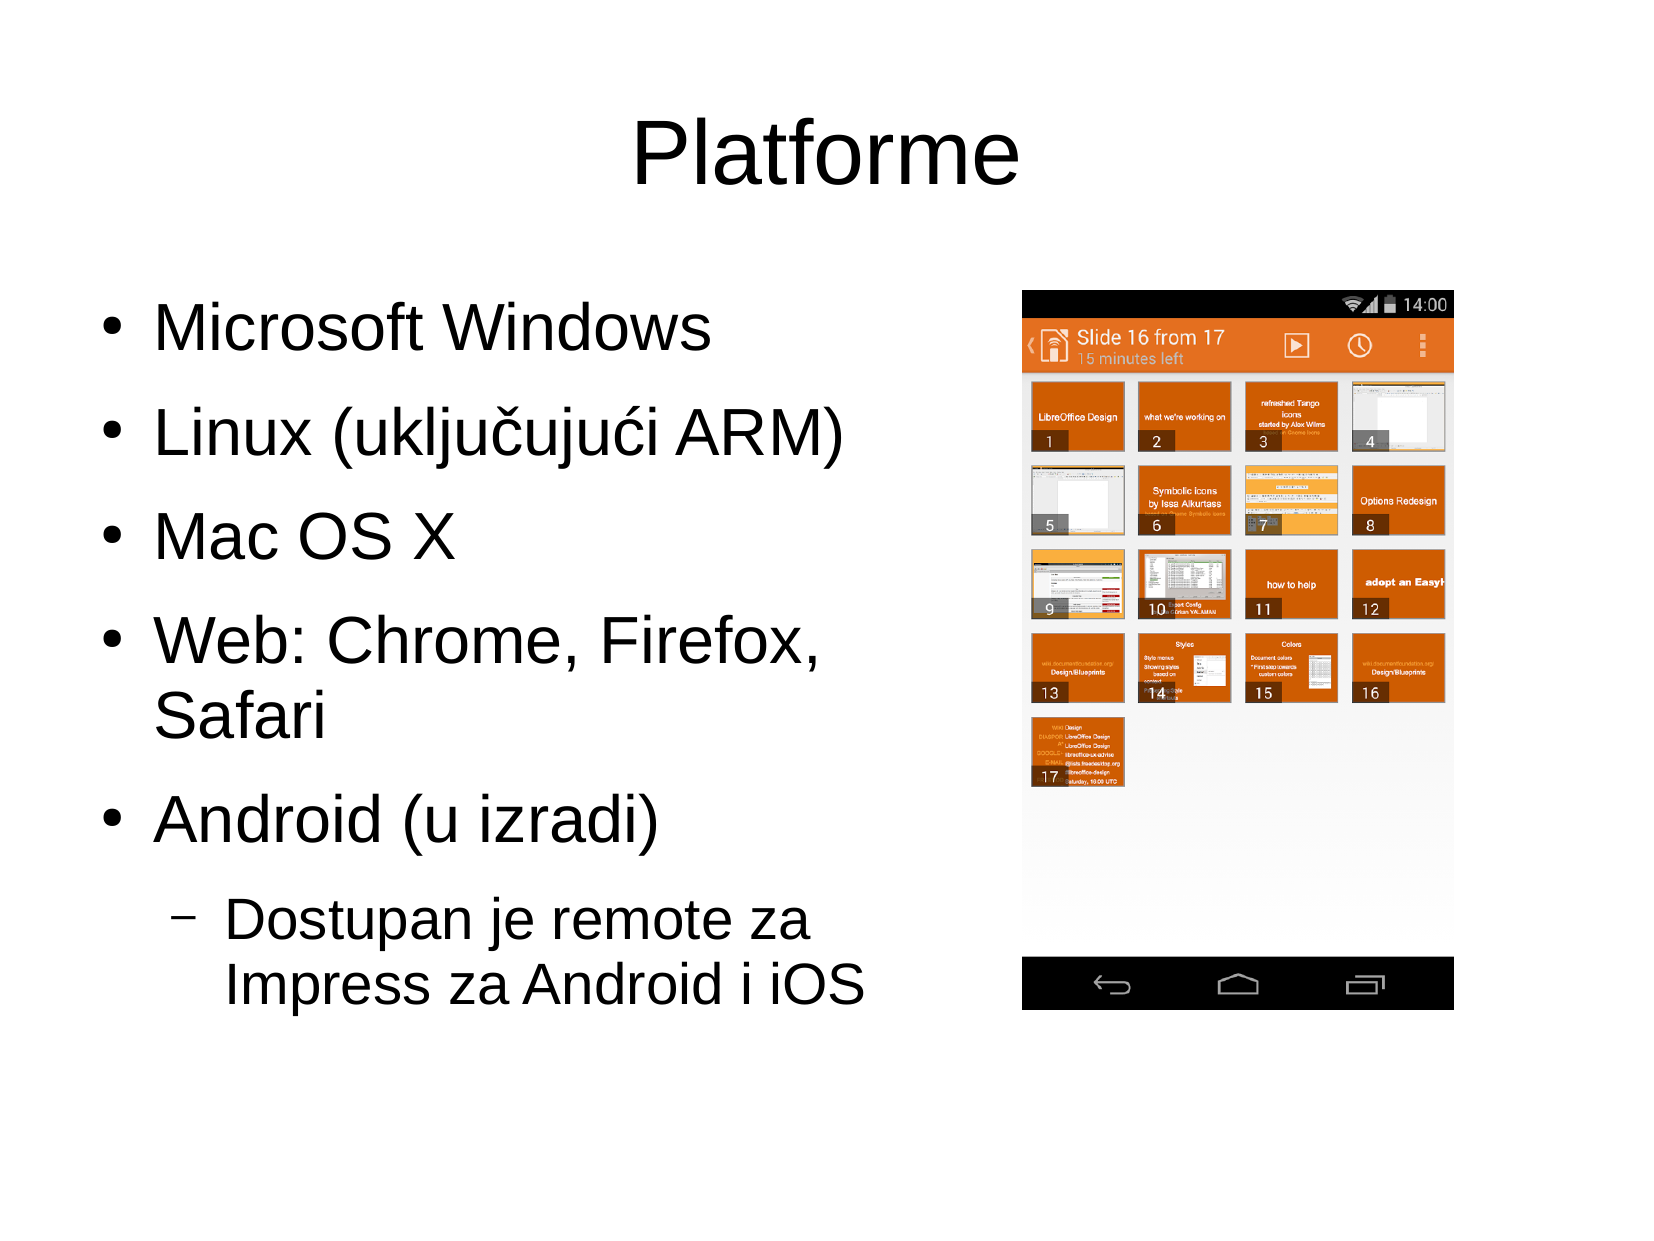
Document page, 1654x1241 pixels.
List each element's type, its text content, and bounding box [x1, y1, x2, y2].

list Microsoft Windows Linux (uključujući ARM) Mac OS X Web: Chrome, Firefox, Safari Android (u izradi) Dostupan je remote za Impress za Android i iOS [82, 290, 898, 1040]
picture [1022, 290, 1454, 1010]
title Platforme [82, 49, 1571, 257]
